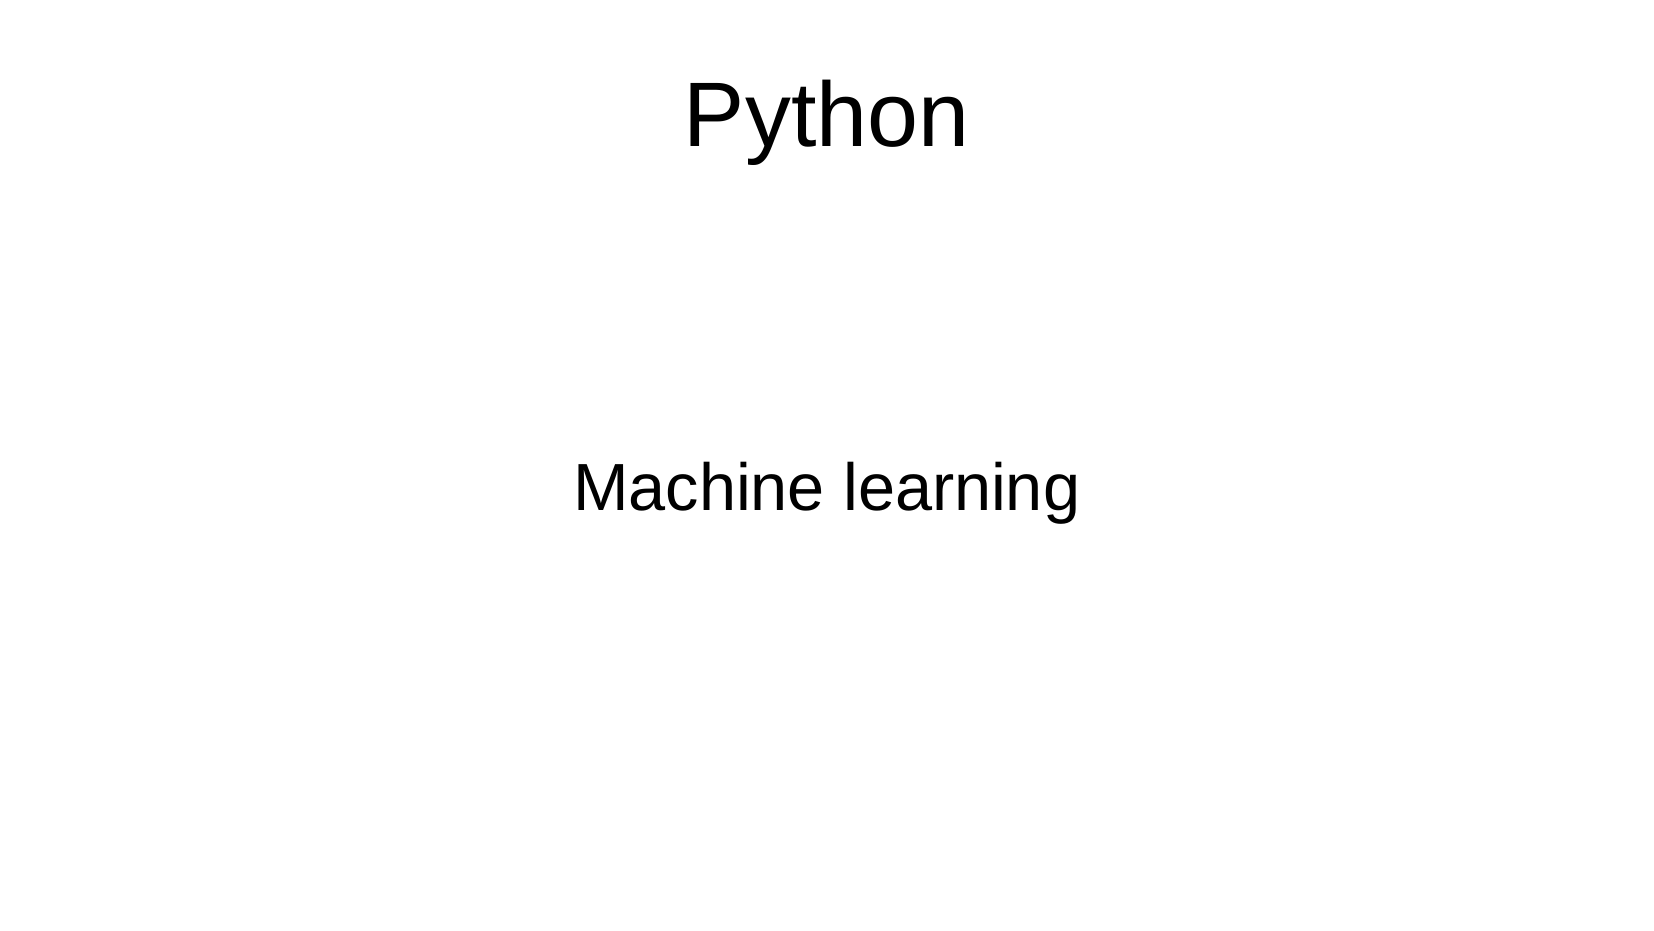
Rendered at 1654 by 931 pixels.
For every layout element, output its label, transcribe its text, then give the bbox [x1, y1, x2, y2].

subtitle Machine learning [82, 217, 1571, 758]
title Python [82, 37, 1571, 193]
